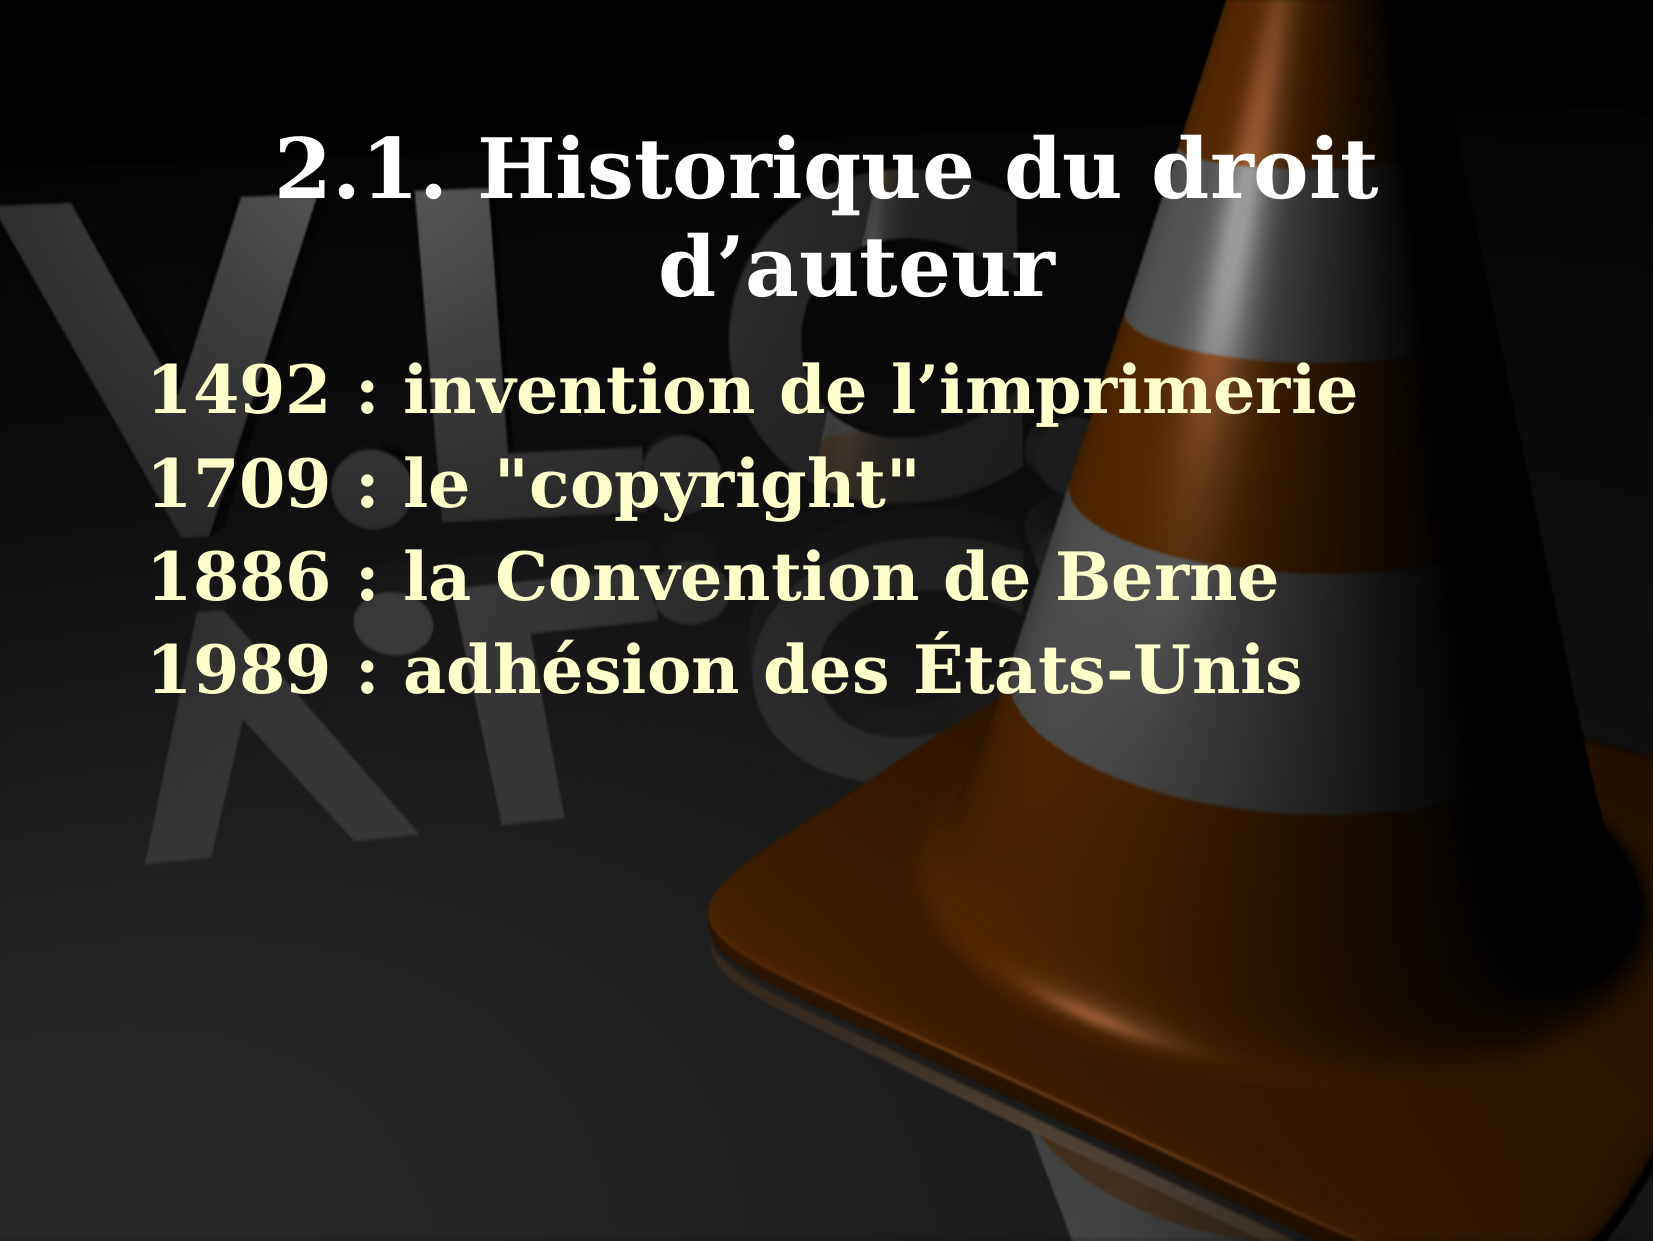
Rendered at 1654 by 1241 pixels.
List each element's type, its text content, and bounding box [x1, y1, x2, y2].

title 2.1. Historique du droit d’auteur [121, 114, 1534, 322]
picture [0, 0, 1653, 1241]
list 1492 : invention de l’imprimerie 1709 : le "copyright" 1886 : la Convention de Berne 1989 : adhésion des États-Unis [134, 350, 1516, 1133]
